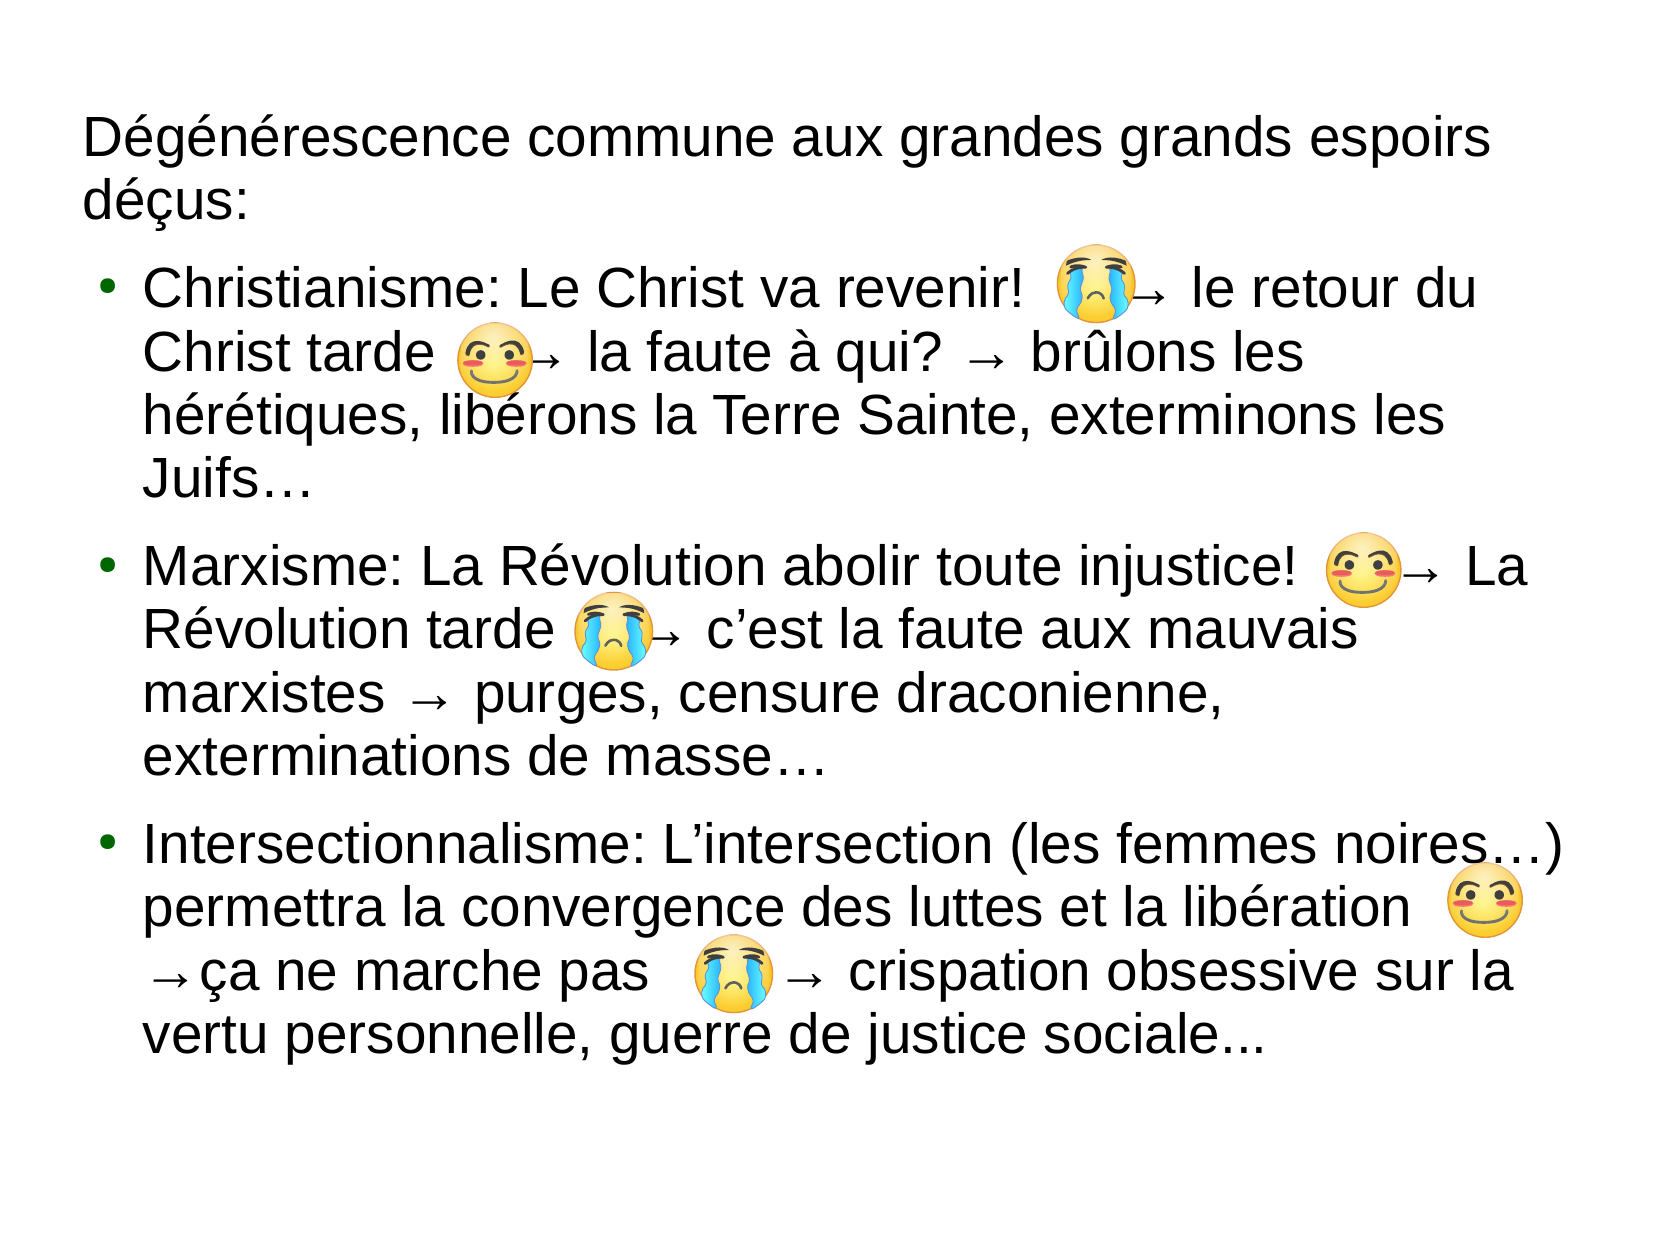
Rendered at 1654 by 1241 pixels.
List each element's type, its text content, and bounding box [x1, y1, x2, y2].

picture [1441, 855, 1531, 944]
picture [567, 585, 661, 678]
picture [451, 315, 541, 404]
picture [1320, 525, 1409, 614]
picture [687, 927, 781, 1021]
picture [1050, 237, 1143, 331]
list Dégénérescence commune aux grandes grands espoirs déçus: Christianisme: Le Christ va revenir! → le retour du Christ tarde → la faute à qui? → brûlons les hérétiques, libérons la Terre Sainte, exterminons les Juifs… Marxisme: La Révolution abolir toute injustice! → La Révolution tarde → c’est la faute aux mauvais marxistes → purges, censure draconienne, exterminations de masse… Intersectionnalisme: L’intersection (les femmes noires…) permettra la convergence des luttes et la libération →ça ne marche pas → crispation obsessive sur la vertu personnelle, guerre de justice sociale... [82, 105, 1571, 1141]
